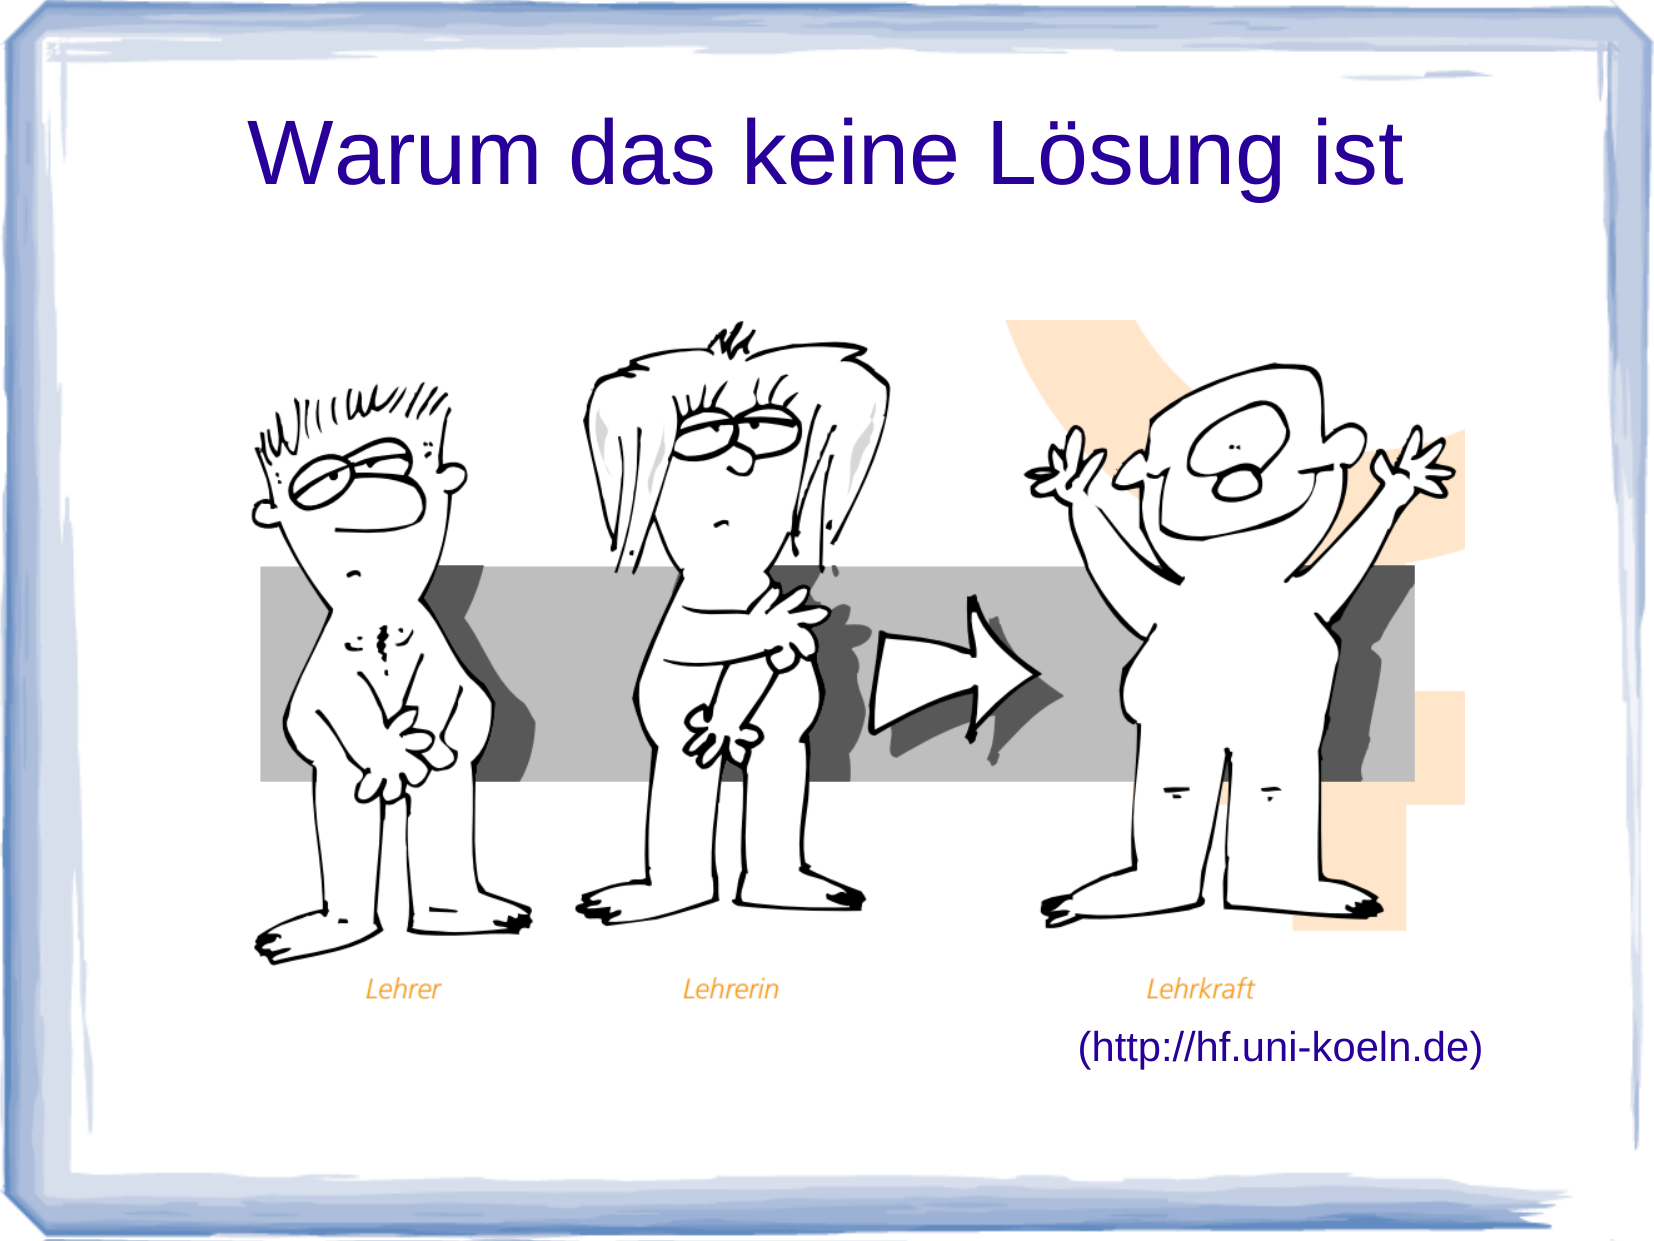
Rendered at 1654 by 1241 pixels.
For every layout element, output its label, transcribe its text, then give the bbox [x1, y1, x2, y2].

subtitle (http://hf.uni-koeln.de) [118, 324, 1571, 1148]
title Warum das keine Lösung ist [82, 49, 1571, 257]
picture [0, 0, 1654, 1241]
